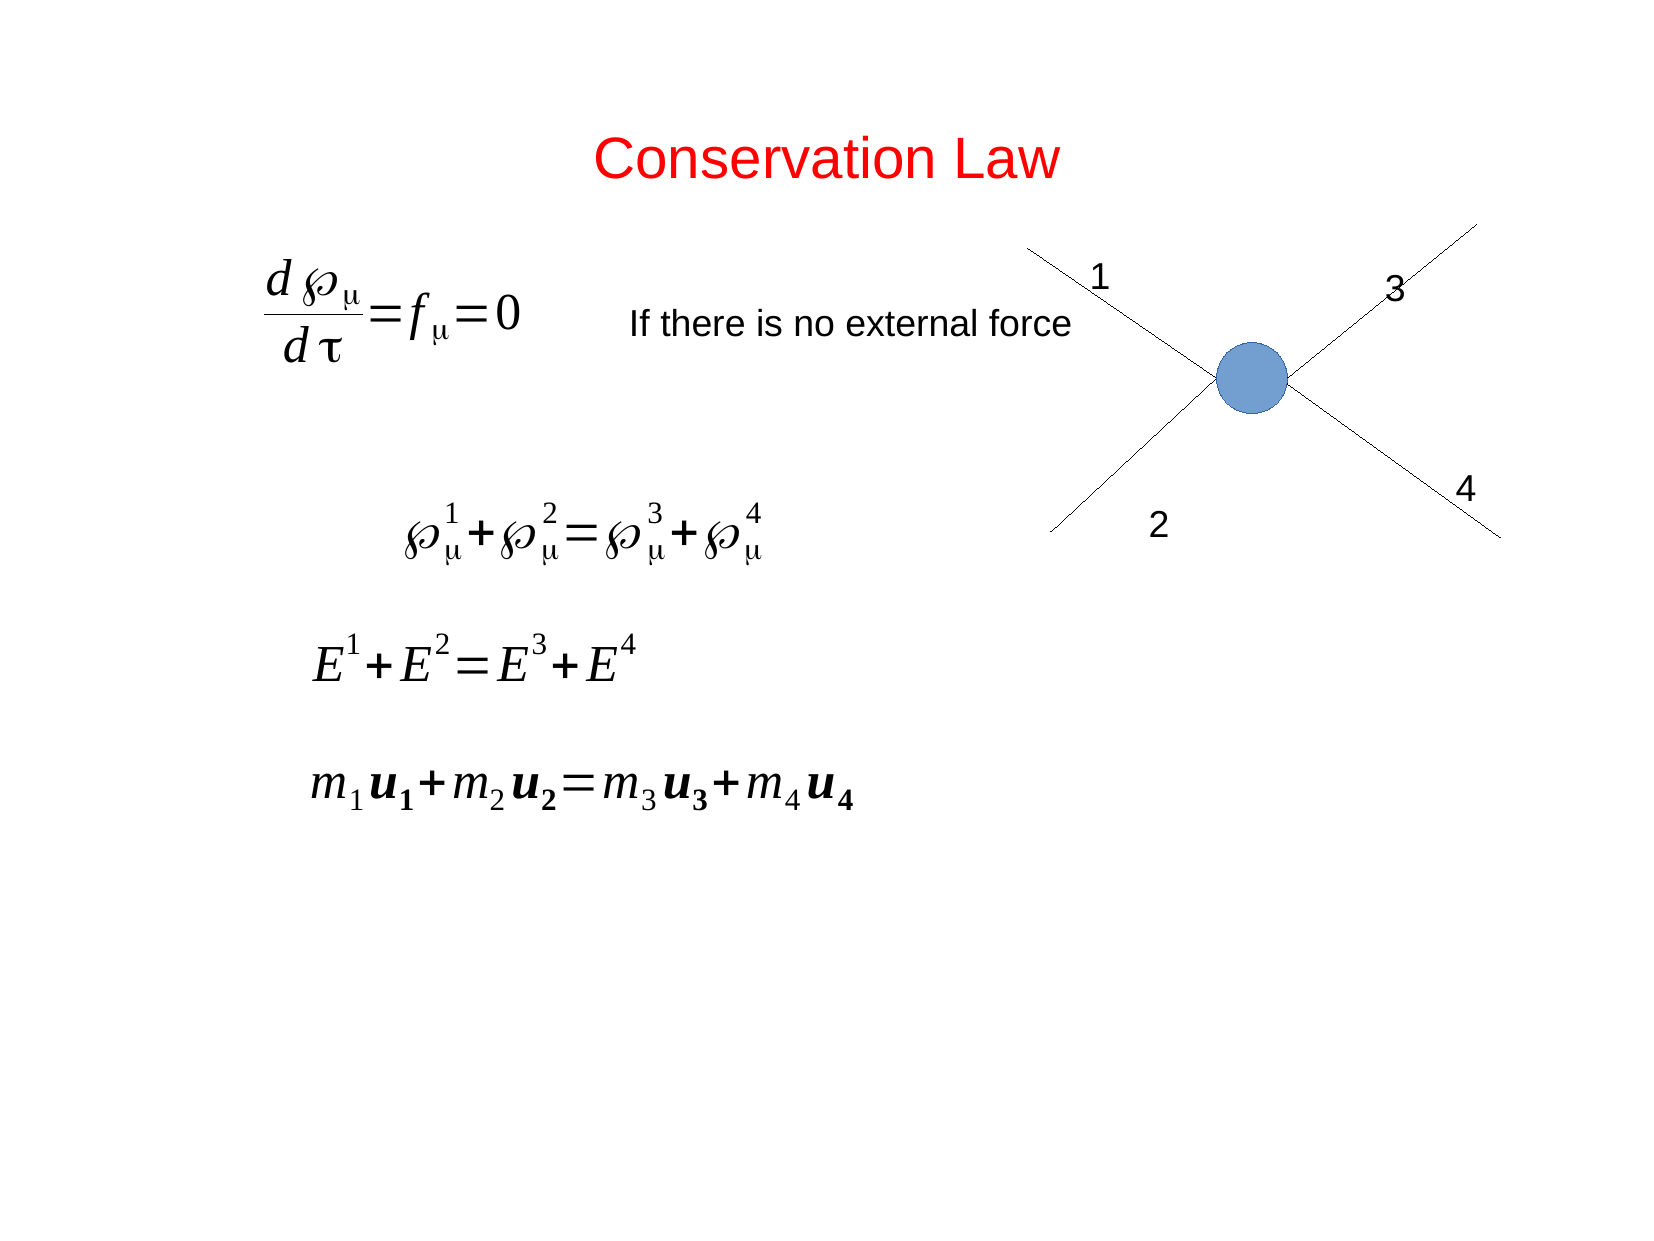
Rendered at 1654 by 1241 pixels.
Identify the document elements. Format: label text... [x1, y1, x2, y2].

text_box 1 [1074, 248, 1126, 308]
text_box 2 [1133, 496, 1185, 556]
chart [303, 495, 861, 818]
chart [256, 247, 528, 375]
text_box If there is no external force [614, 295, 1088, 356]
text_box 3 [1370, 259, 1421, 320]
text_box Conservation Law [578, 118, 1076, 203]
text_box 4 [1440, 460, 1492, 521]
text_box [1216, 342, 1288, 414]
